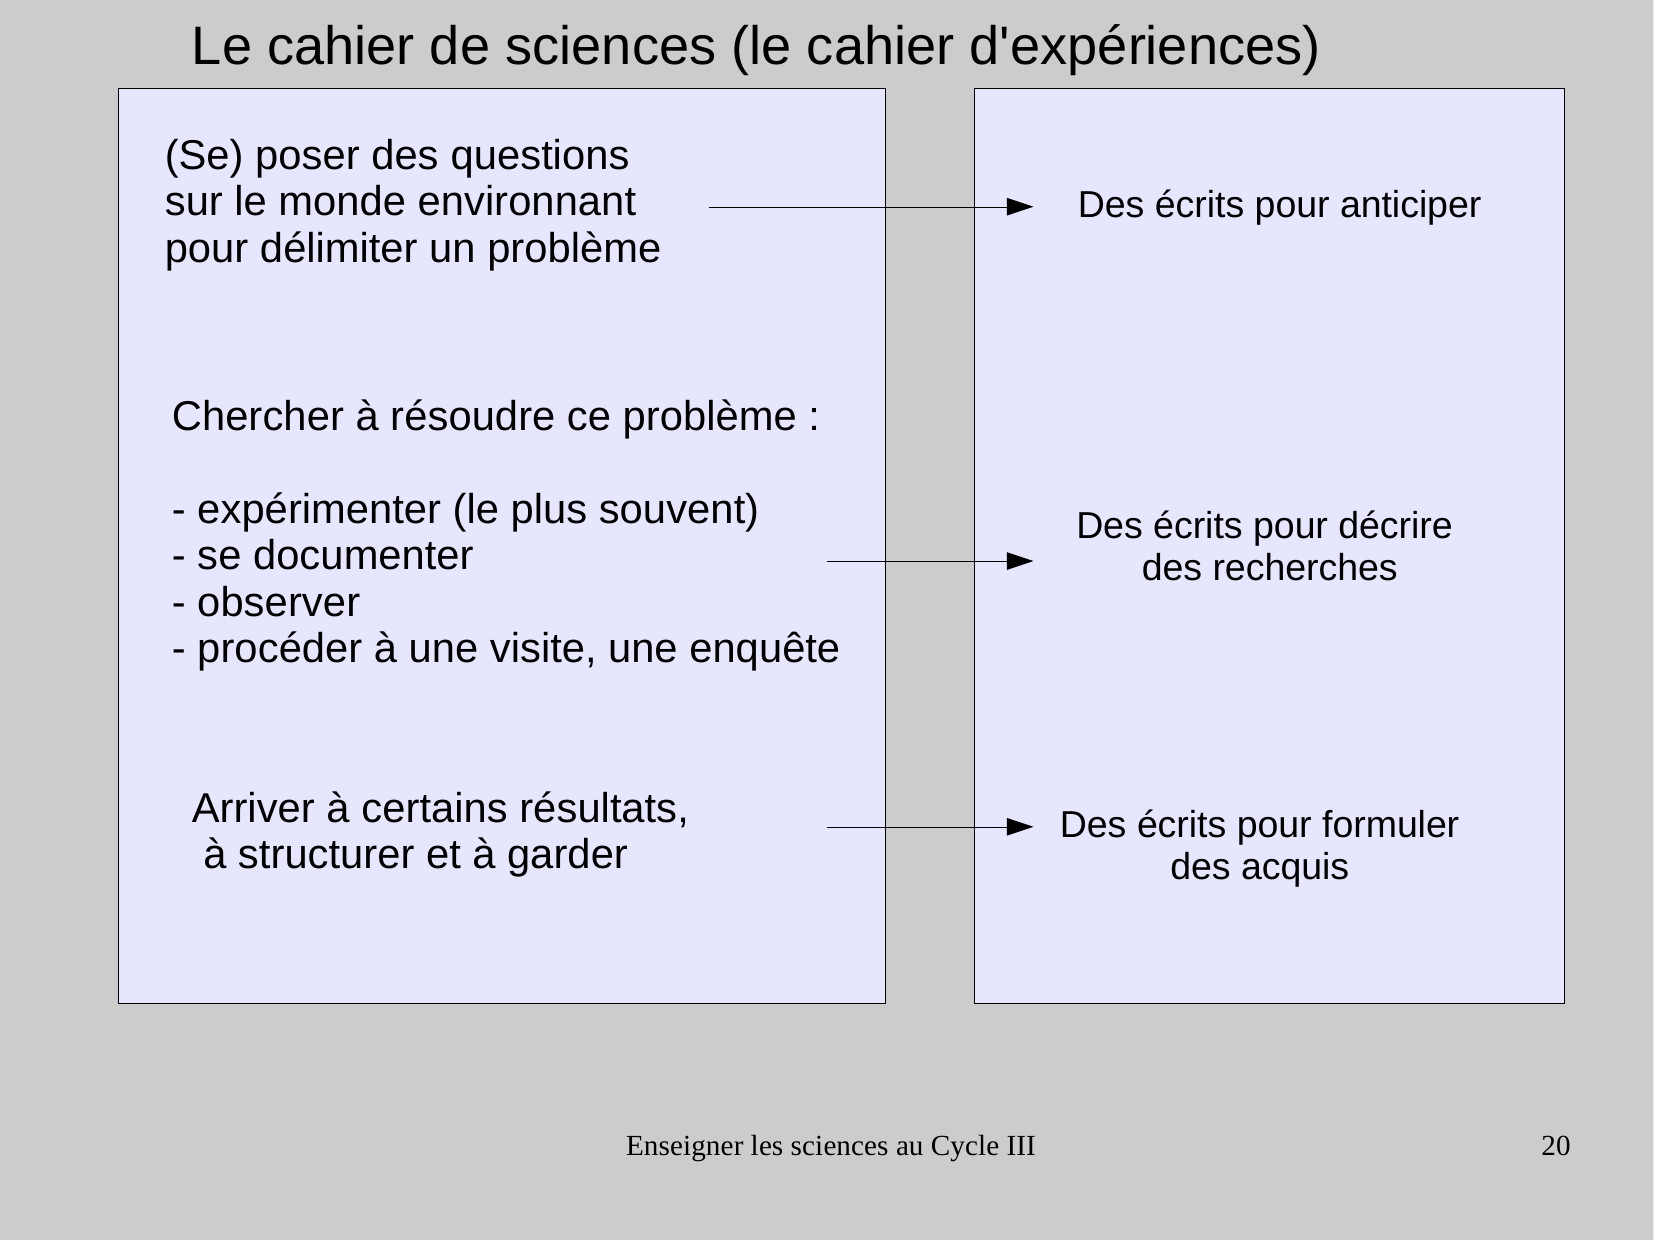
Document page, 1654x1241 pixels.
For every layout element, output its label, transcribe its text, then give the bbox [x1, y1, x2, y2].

text_box [118, 88, 886, 1004]
text_box Des écrits pour anticiper [1062, 176, 1497, 237]
text_box Le cahier de sciences (le cahier d'expériences) [177, 8, 1654, 84]
text_box Des écrits pour décrire des recherches [974, 88, 1565, 1004]
text_box Arriver à certains résultats, à structurer et à garder [177, 776, 974, 975]
text_box Des écrits pour formuler des acquis [1043, 796, 1477, 895]
text_box (Se) poser des questions sur le monde environnant pour délimiter un problème [150, 123, 974, 414]
text_box Chercher à résoudre ce problème : - expérimenter (le plus souvent) - se documenter - observer - procéder à une visite, une enquête [157, 385, 974, 945]
